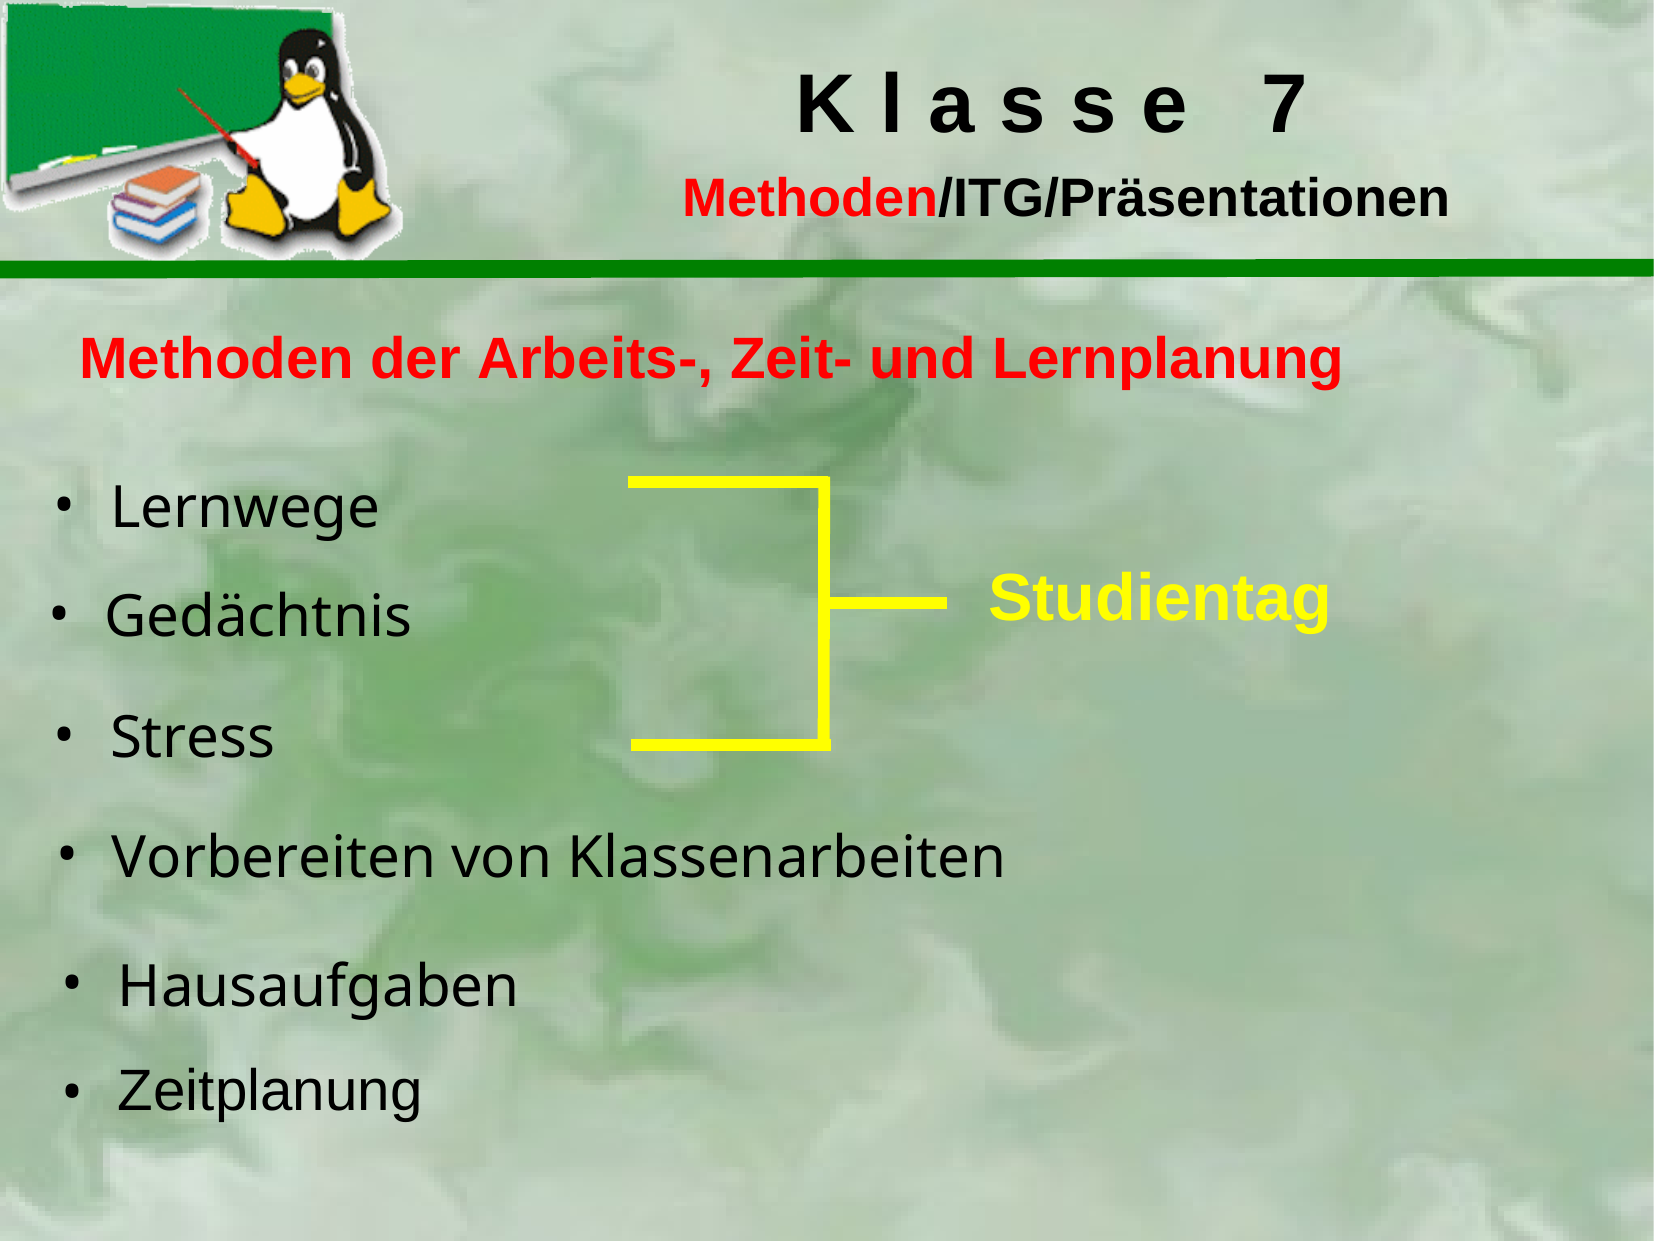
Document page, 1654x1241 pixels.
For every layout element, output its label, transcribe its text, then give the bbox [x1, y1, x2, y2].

picture [0, 277, 1654, 1241]
list Zeitplanung [61, 1062, 1551, 1143]
list Stress [54, 699, 1543, 778]
text_box Studientag [973, 552, 1555, 643]
list Lernwege [53, 468, 1543, 549]
list Vorbereiten von Klassenarbeiten [55, 818, 1545, 911]
picture [0, 0, 1654, 260]
list Gedächtnis [48, 577, 1537, 651]
list Hausaufgaben [61, 947, 1551, 1028]
text_box Methoden/ITG/Präsentationen [567, 160, 1567, 238]
text_box Methoden der Arbeits-, Zeit- und Lernplanung [46, 318, 1654, 400]
title Klasse 7 [540, 7, 1563, 200]
